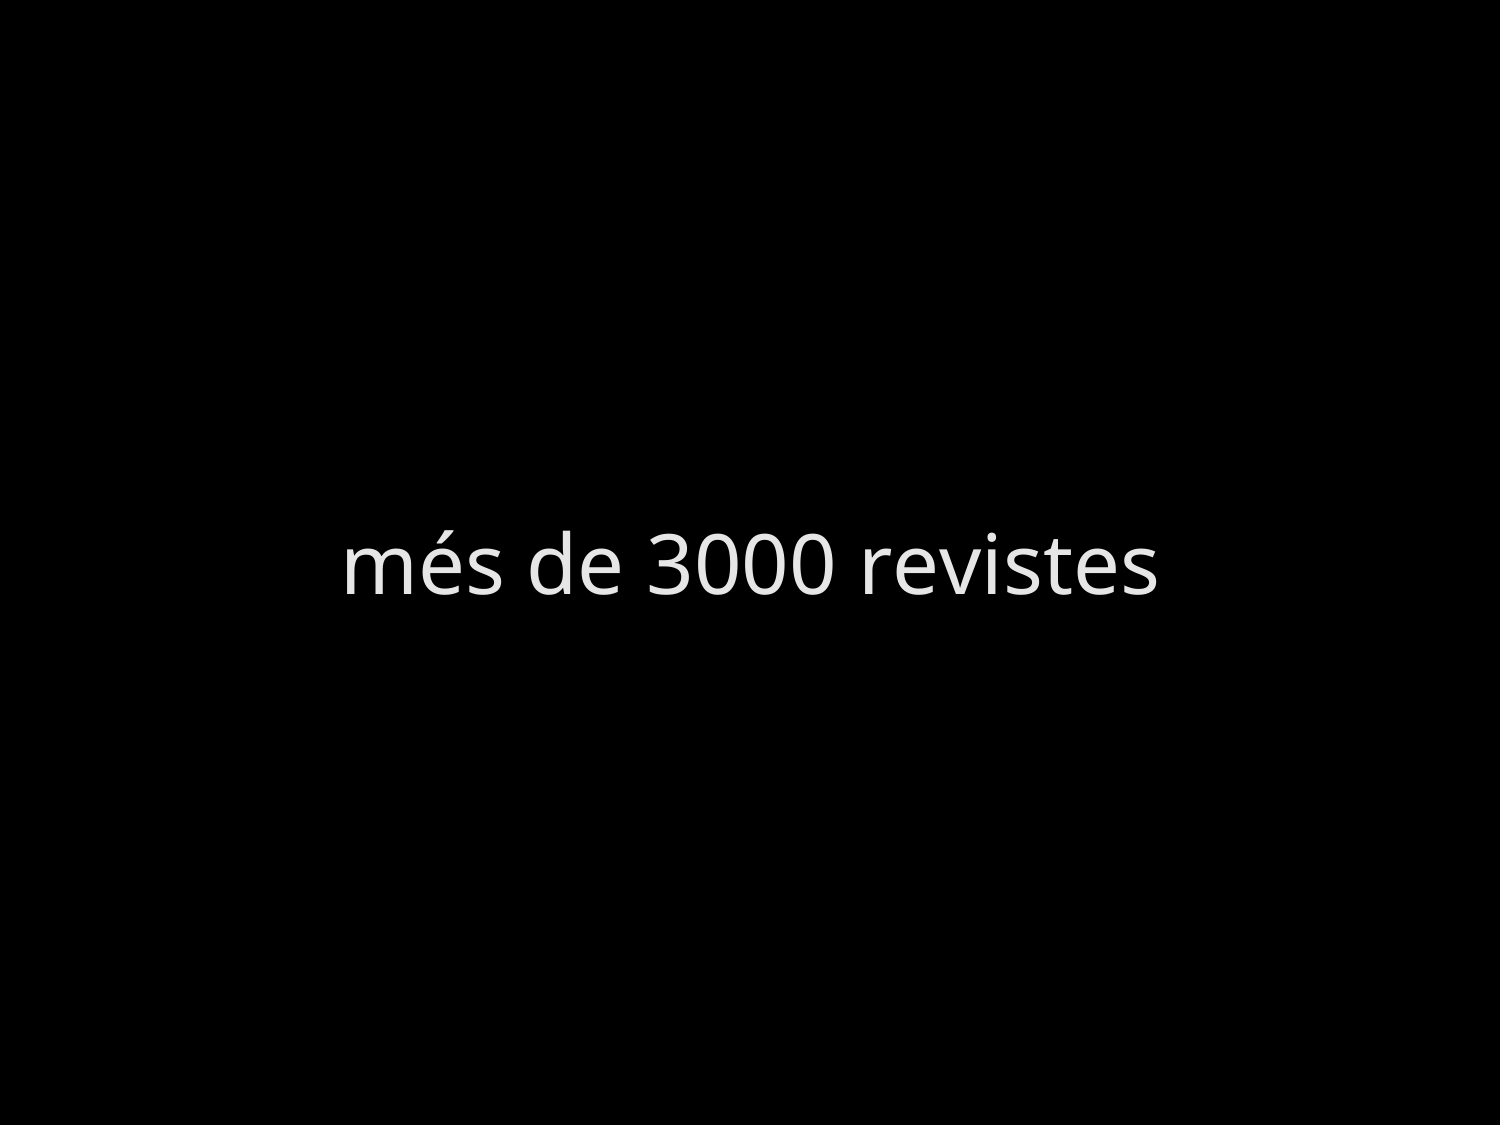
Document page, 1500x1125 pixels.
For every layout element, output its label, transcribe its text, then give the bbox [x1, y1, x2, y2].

title més de 3000 revistes [110, 468, 1392, 657]
